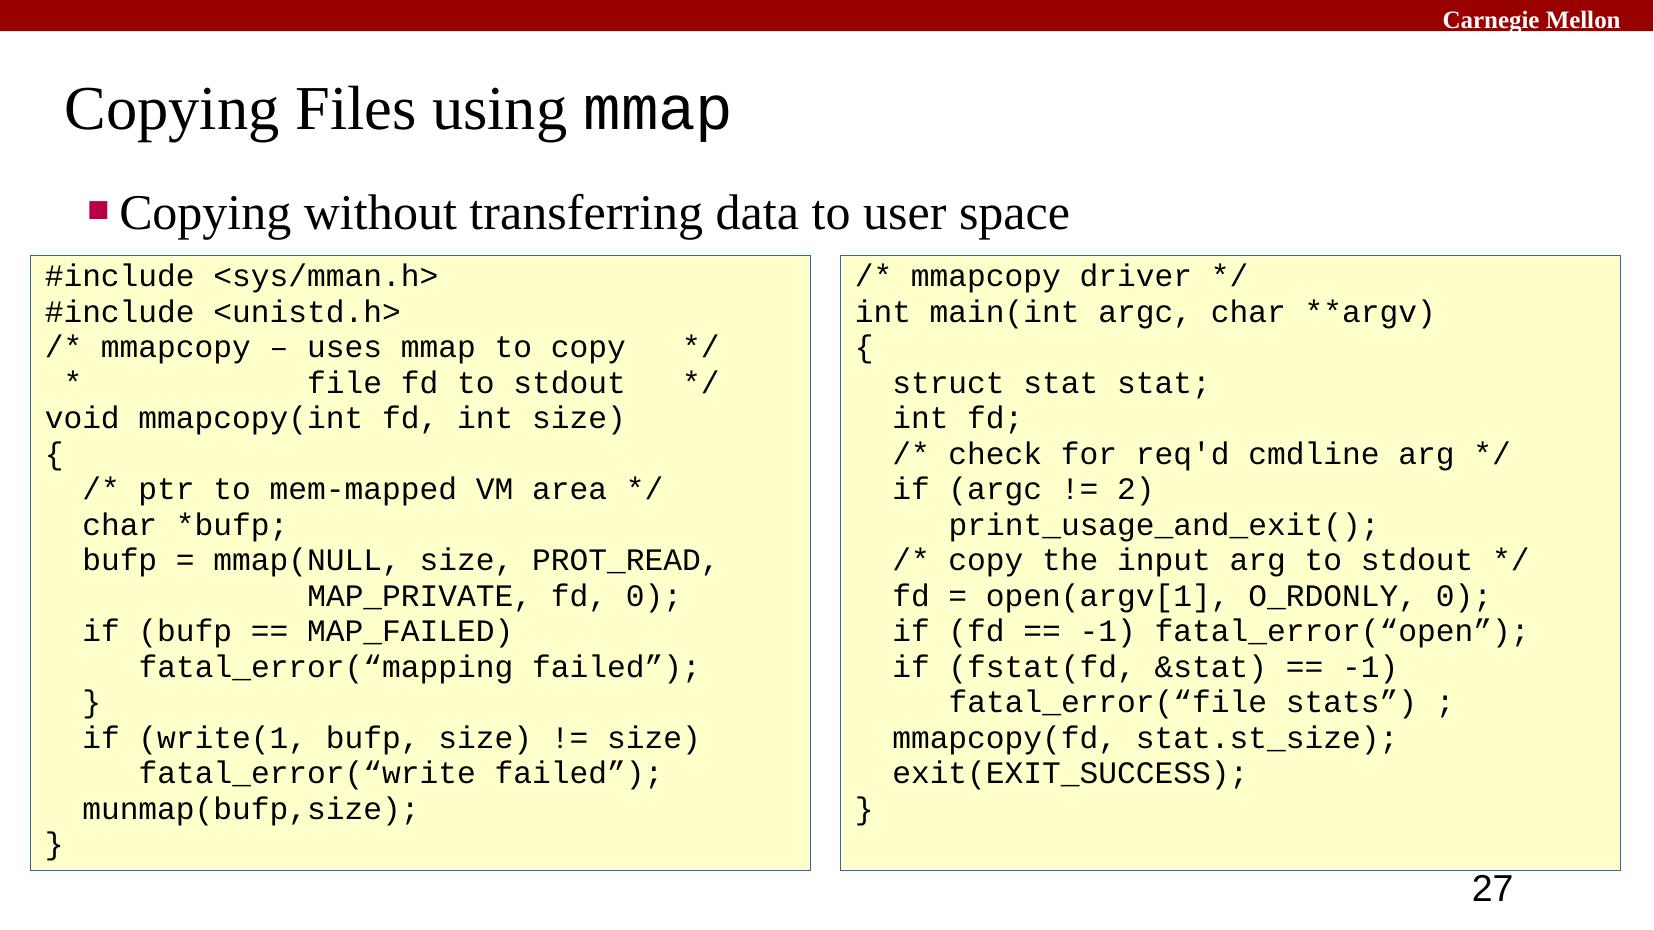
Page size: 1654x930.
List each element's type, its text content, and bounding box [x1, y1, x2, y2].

list Copying without transferring data to user space [71, 184, 1576, 256]
title Copying Files using mmap [64, 58, 1576, 163]
text_box #include <sys/mman.h> #include <unistd.h> /* mmapcopy – uses mmap to copy */ * file fd to stdout */ void mmapcopy(int fd, int size) { /* ptr to mem-mapped VM area */ char *bufp; bufp = mmap(NULL, size, PROT_READ, MAP_PRIVATE, fd, 0); if (bufp == MAP_FAILED) fatal_error(“mapping failed”); } if (write(1, bufp, size) != size) fatal_error(“write failed”); munmap(bufp,size); } [30, 255, 811, 871]
text_box /* mmapcopy driver */ int main(int argc, char **argv) { struct stat stat; int fd; /* check for req'd cmdline arg */ if (argc != 2) print_usage_and_exit(); /* copy the input arg to stdout */ fd = open(argv[1], O_RDONLY, 0); if (fd == -1) fatal_error(“open”); if (fstat(fd, &stat) == -1) fatal_error(“file stats”) ; mmapcopy(fd, stat.st_size); exit(EXIT_SUCCESS); } [840, 255, 1621, 871]
